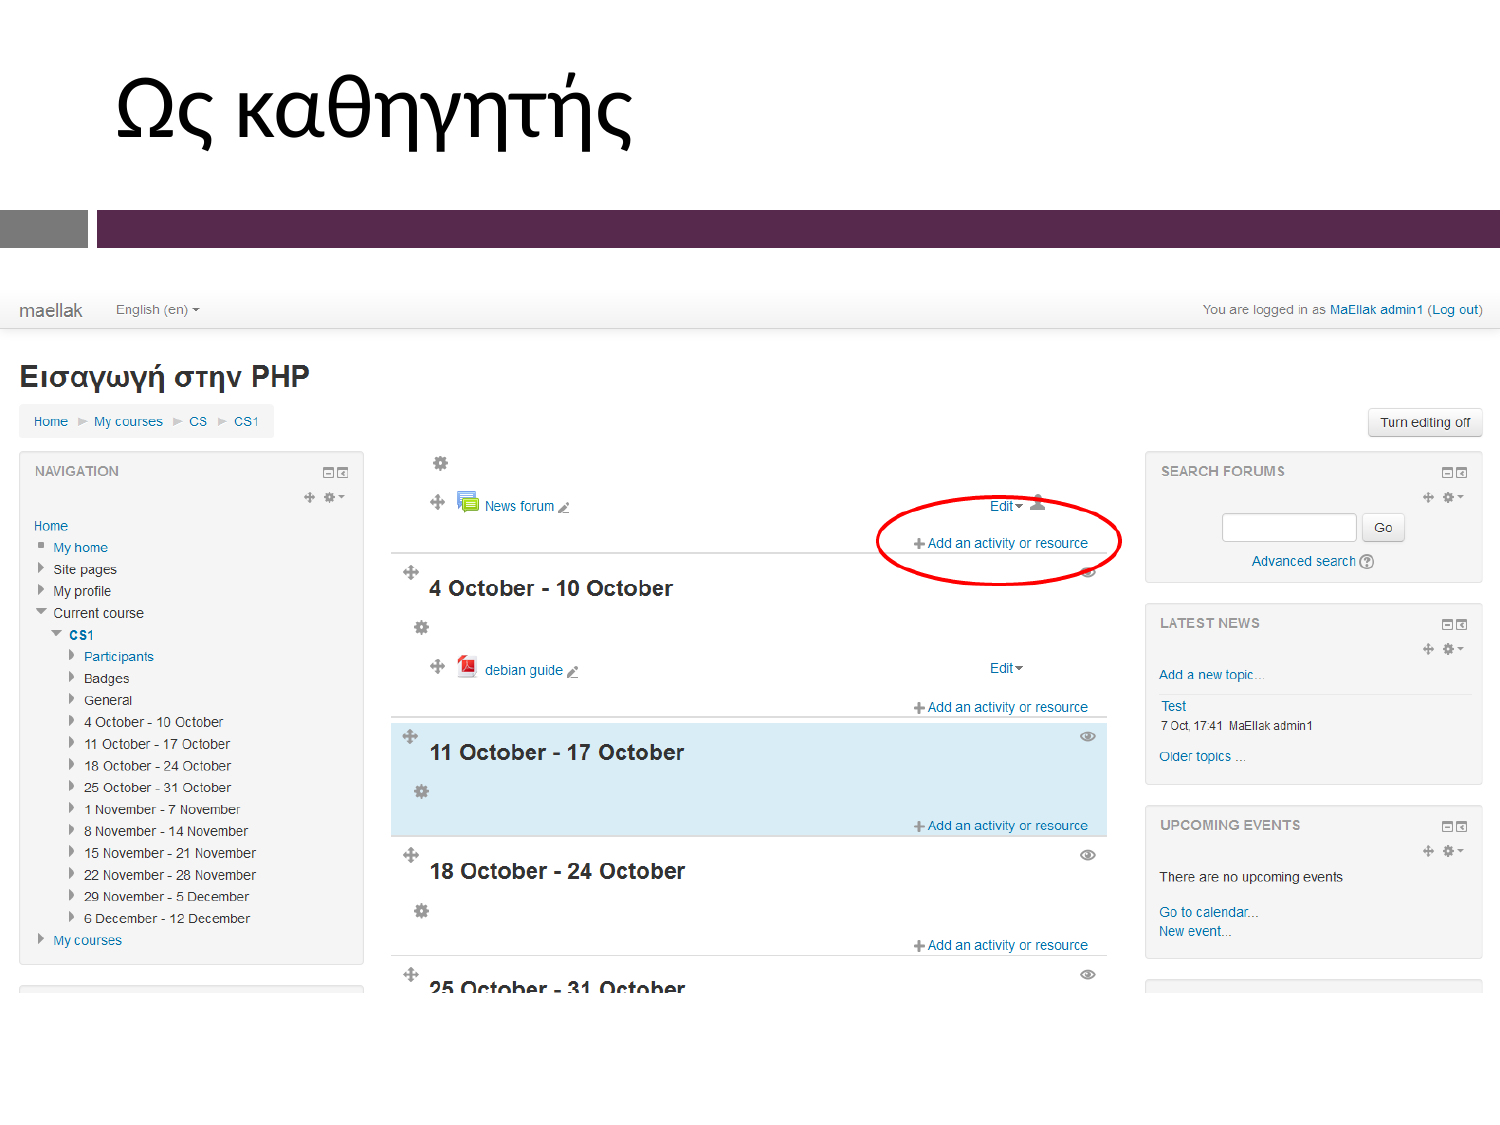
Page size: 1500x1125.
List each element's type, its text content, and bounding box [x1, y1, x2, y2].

title Ως καθηγητής [100, 19, 1438, 182]
picture [0, 290, 1500, 994]
